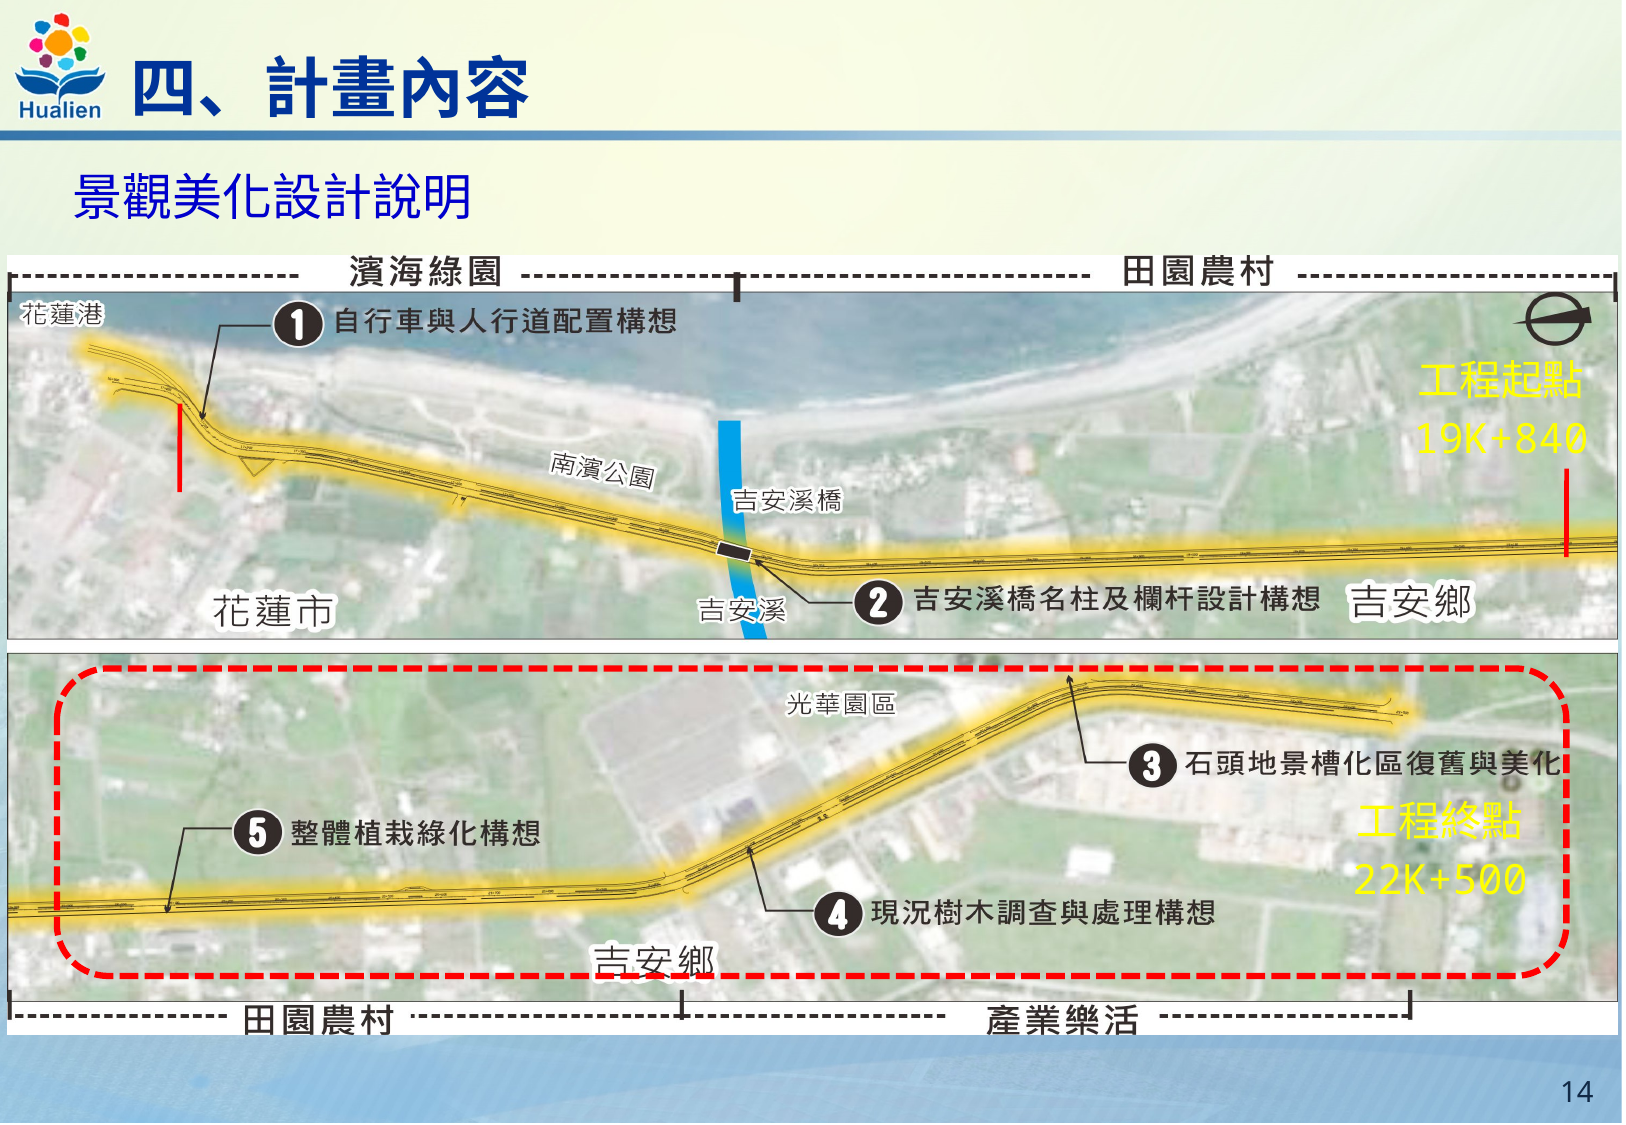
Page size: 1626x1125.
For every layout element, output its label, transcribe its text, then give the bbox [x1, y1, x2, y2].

text_box 工程起點 19K+840 [1376, 346, 1625, 470]
text_box 四、計畫內容 [115, 39, 931, 133]
text_box 工程終點 22K+500 [1315, 786, 1564, 911]
title 景觀美化設計說明 [56, 149, 518, 242]
picture [0, 0, 1622, 1123]
slide_number <number> [1530, 1065, 1623, 1109]
